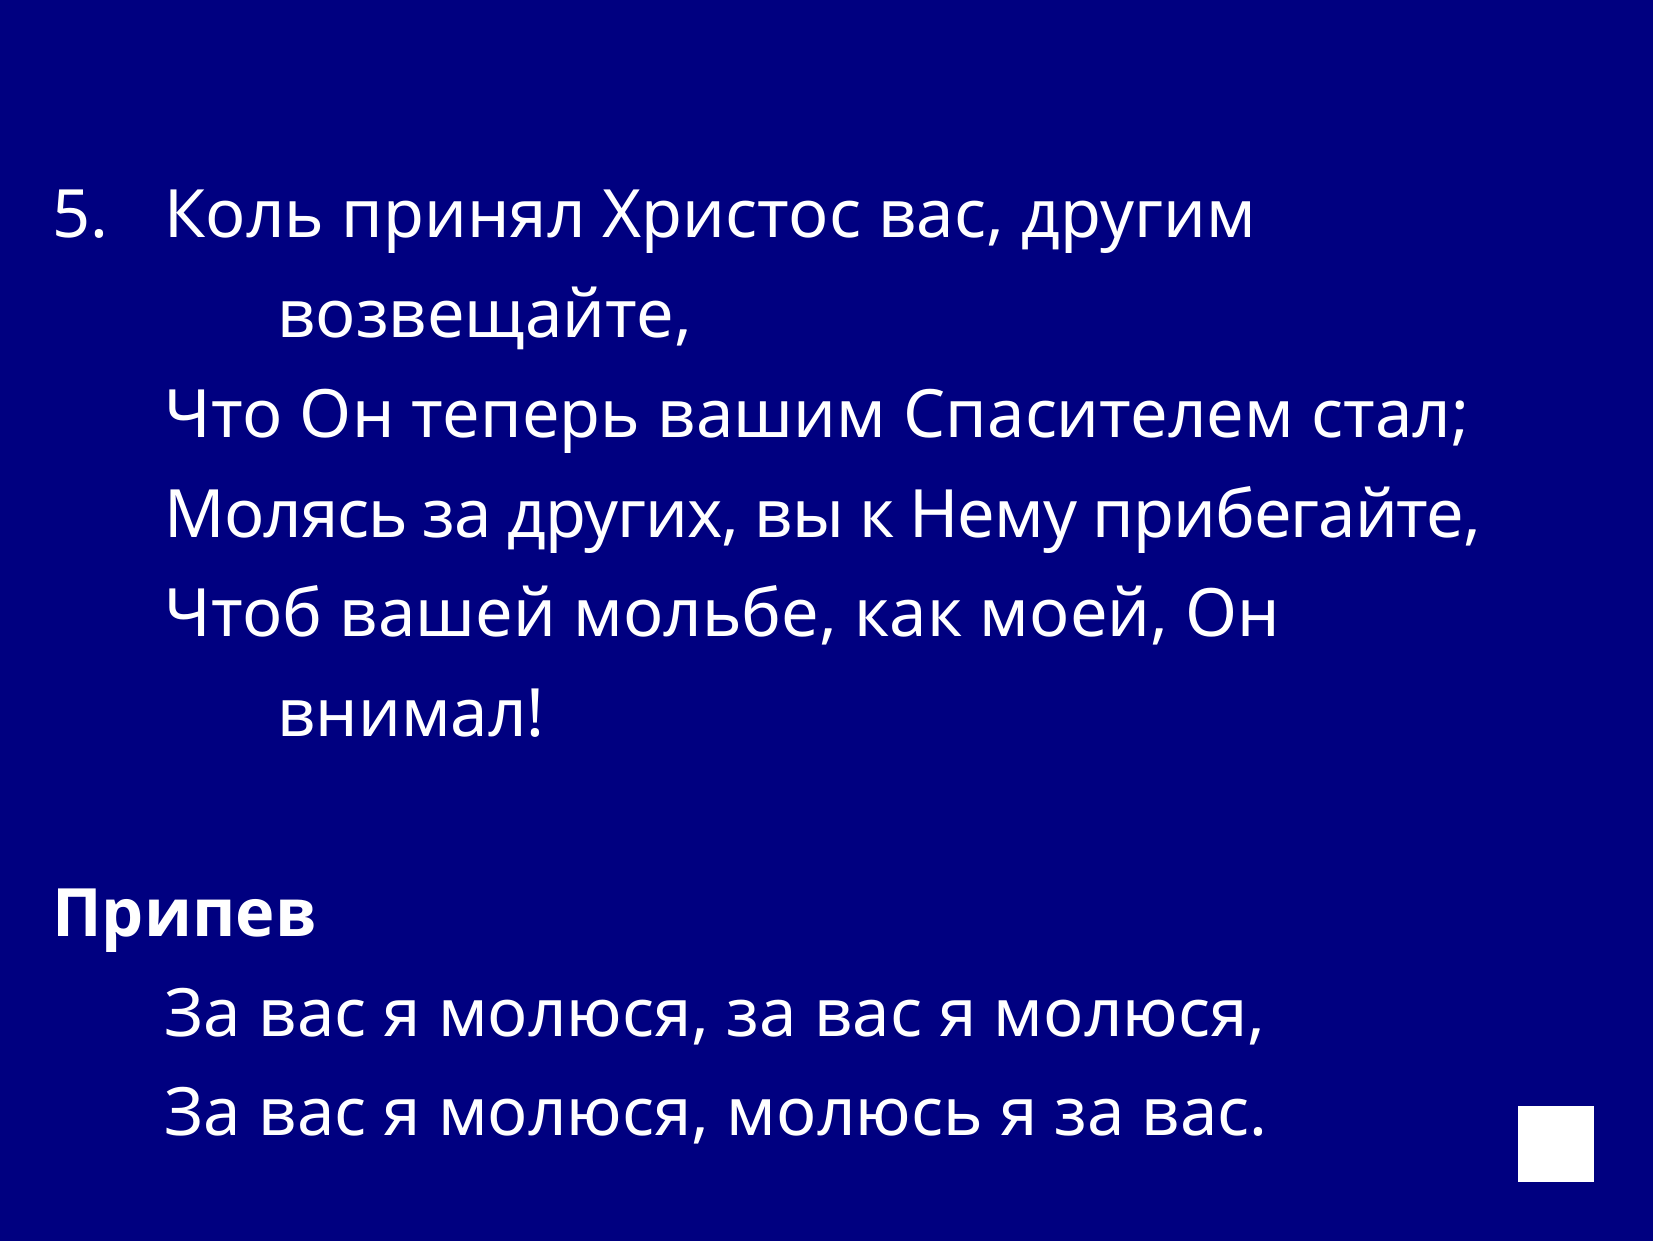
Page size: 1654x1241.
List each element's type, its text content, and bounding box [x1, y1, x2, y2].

text_box [1518, 1163, 1594, 1182]
text_box 5. Коль принял Христос вас, другим возвещайте, Что Он теперь вашим Спасителем стал; Молясь за других, вы к Нему прибегайте, Чтоб вашей мольбе, как моей, Он внимал! Припев За вас я молюся, за вас я молюся, За вас я молюся, молюсь я за вас. [37, 150, 1653, 1163]
